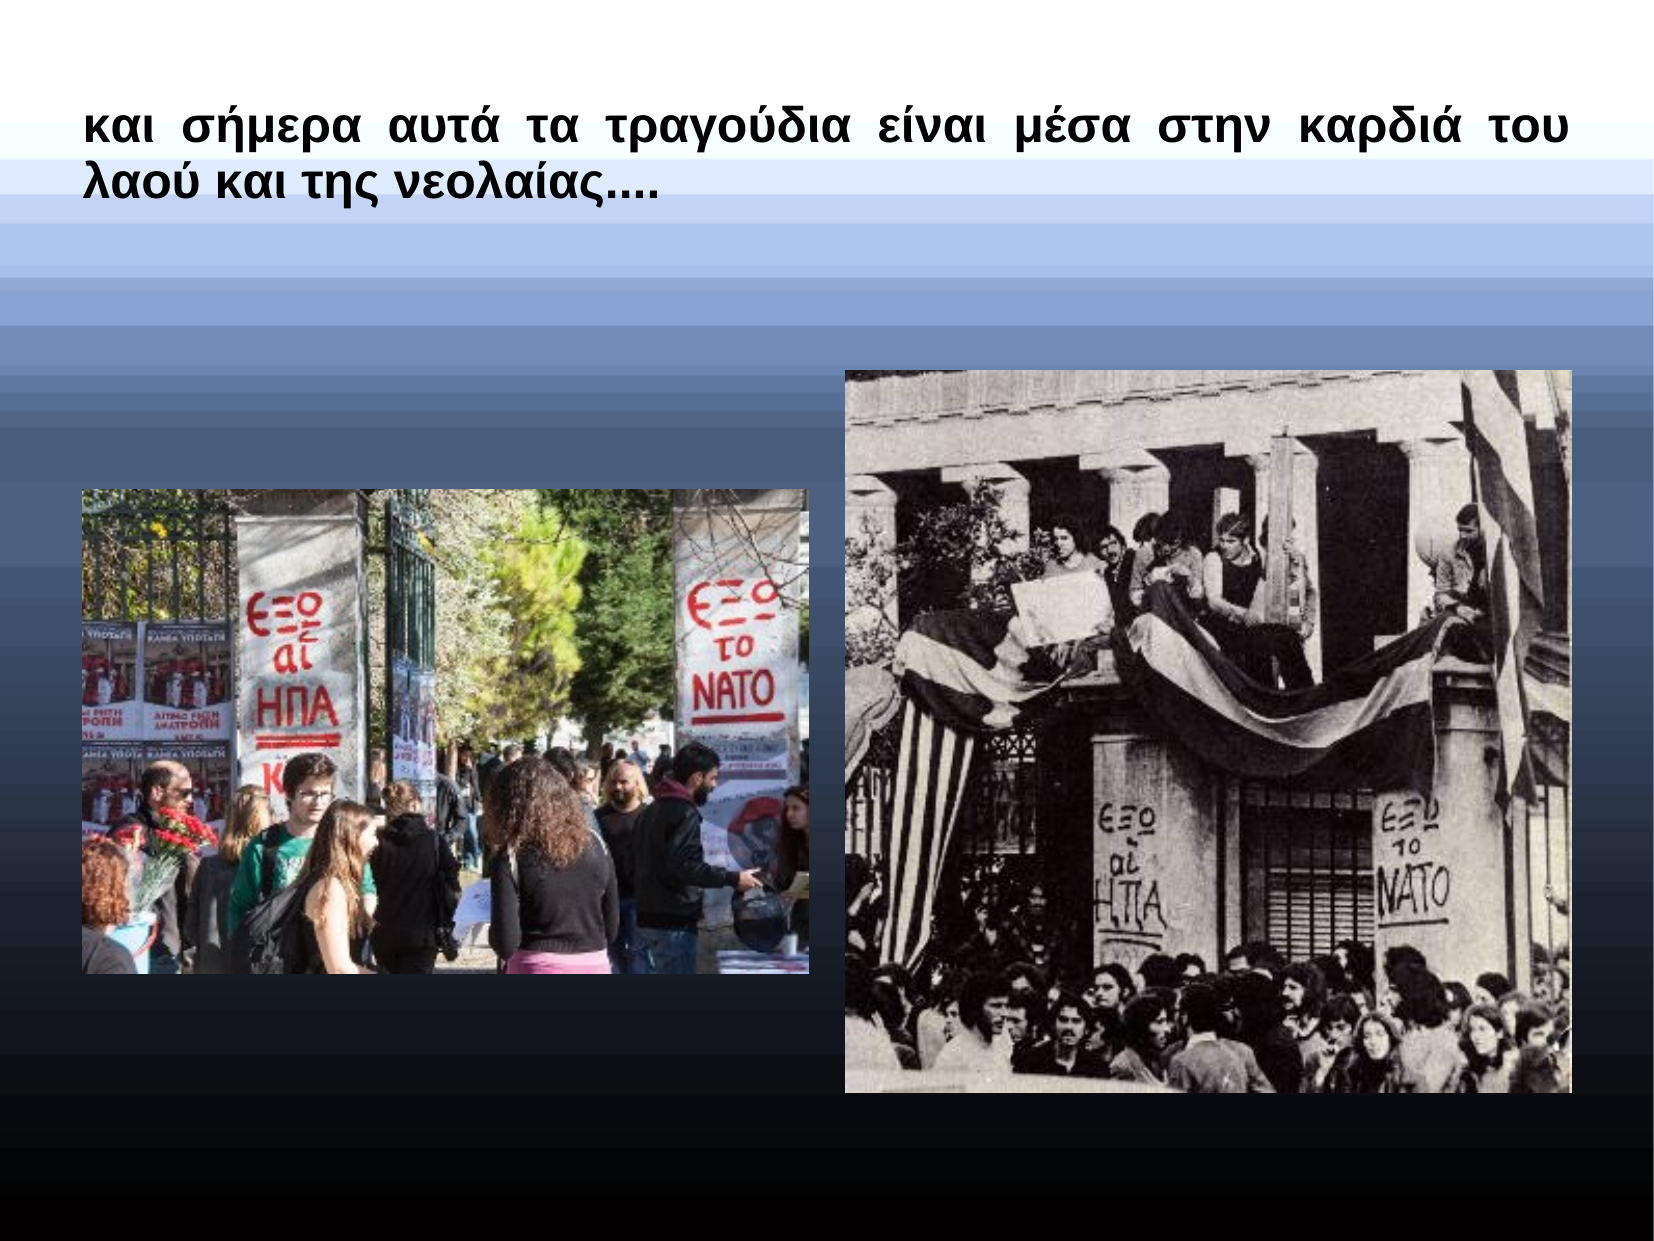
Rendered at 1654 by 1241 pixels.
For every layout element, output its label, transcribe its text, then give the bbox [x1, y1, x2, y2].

title και σήμερα αυτά τα τραγούδια είναι μέσα στην καρδιά του λαού και της νεολαίας.... [82, 49, 1571, 257]
picture [0, 0, 1654, 1241]
